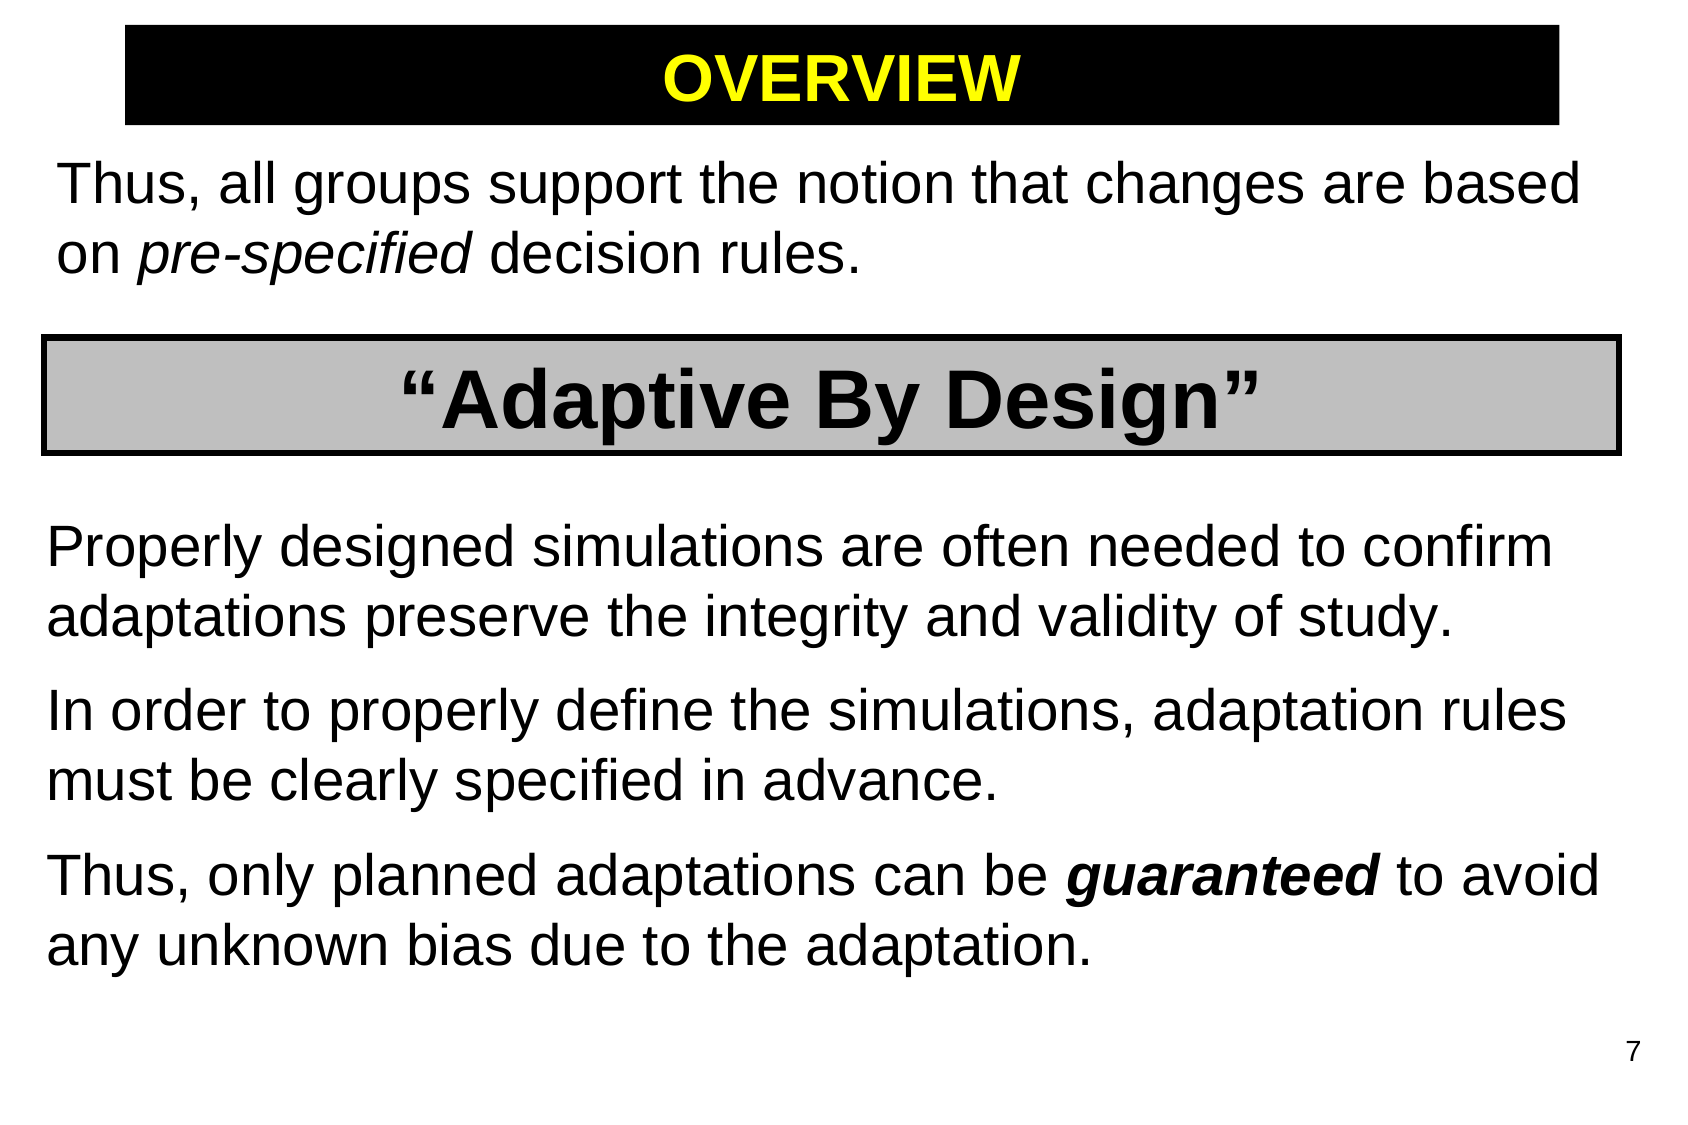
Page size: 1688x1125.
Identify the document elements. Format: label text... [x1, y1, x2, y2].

text_box “Adaptive By Design” [43, 337, 1619, 453]
text_box <number> [1343, 1025, 1657, 1101]
text_box Properly designed simulations are often needed to confirm adaptations preserve the integrity and validity of study. In order to properly define the simulations, adaptation rules must be clearly specified in advance. Thus, only planned adaptations can be guaranteed to avoid any unknown bias due to the adaptation. [31, 499, 1657, 986]
title OVERVIEW [125, 24, 1560, 126]
text_box Thus, all groups support the notion that changes are based on pre-specified decision rules. [42, 137, 1618, 293]
